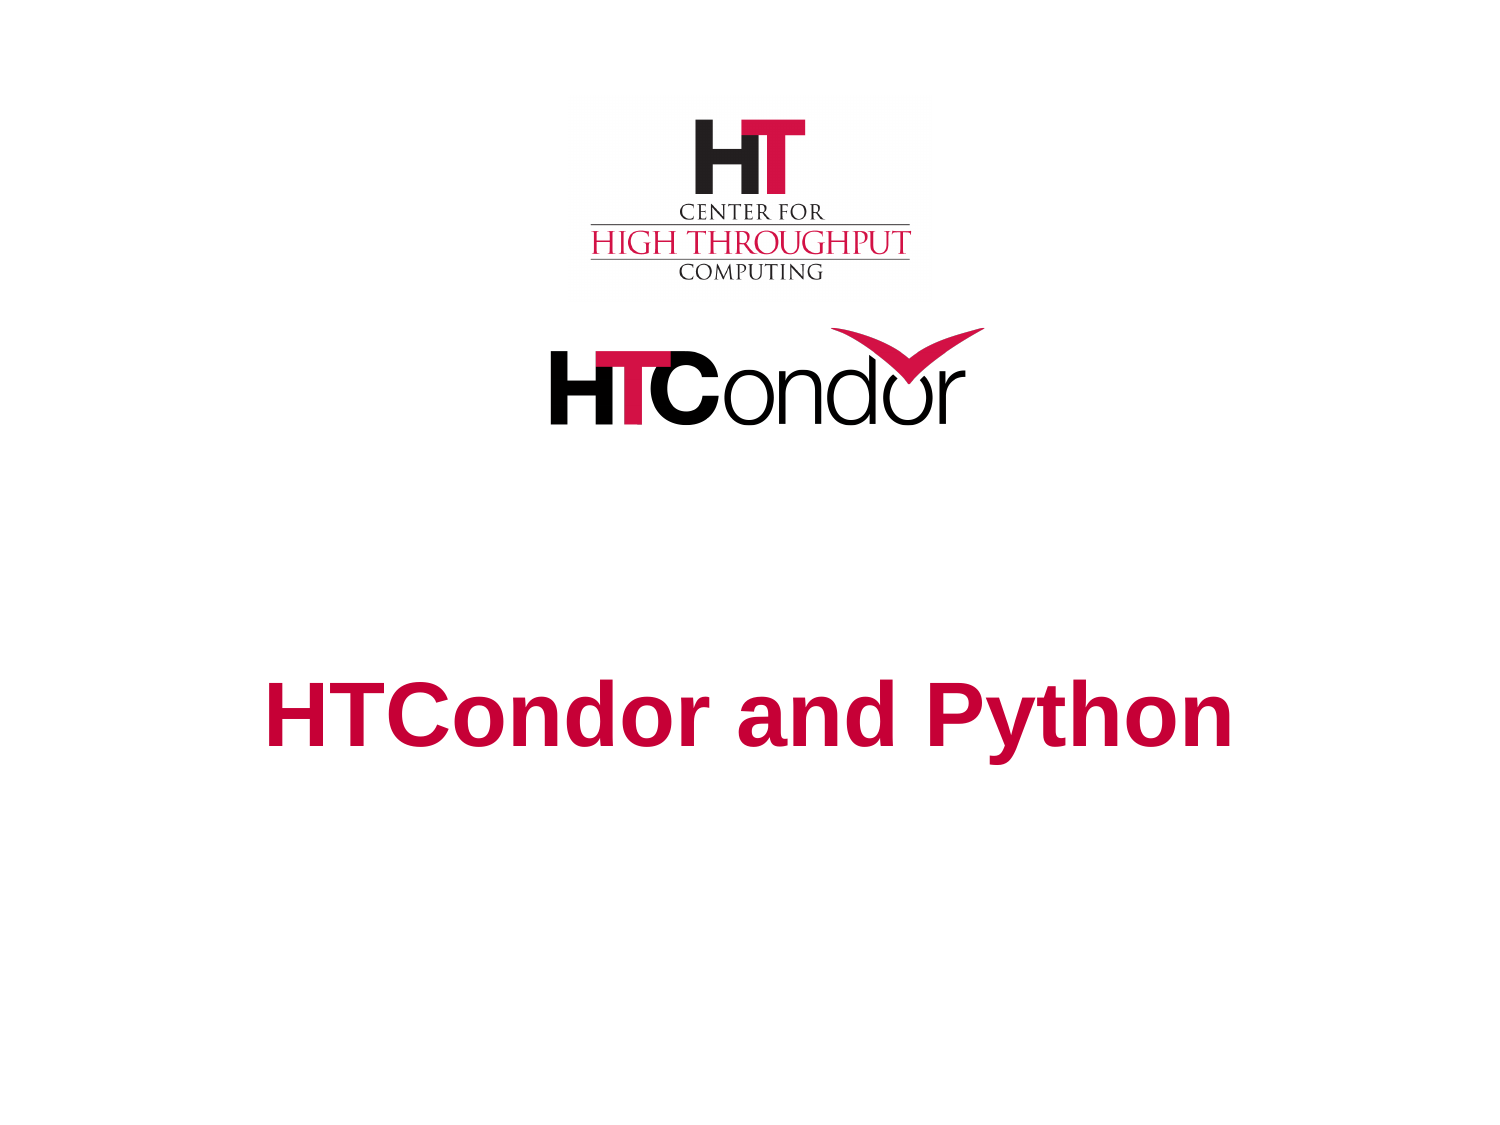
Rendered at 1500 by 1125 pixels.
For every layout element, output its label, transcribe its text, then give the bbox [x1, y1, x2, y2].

picture [568, 95, 932, 302]
picture [545, 326, 990, 432]
title HTCondor and Python [112, 502, 1388, 918]
